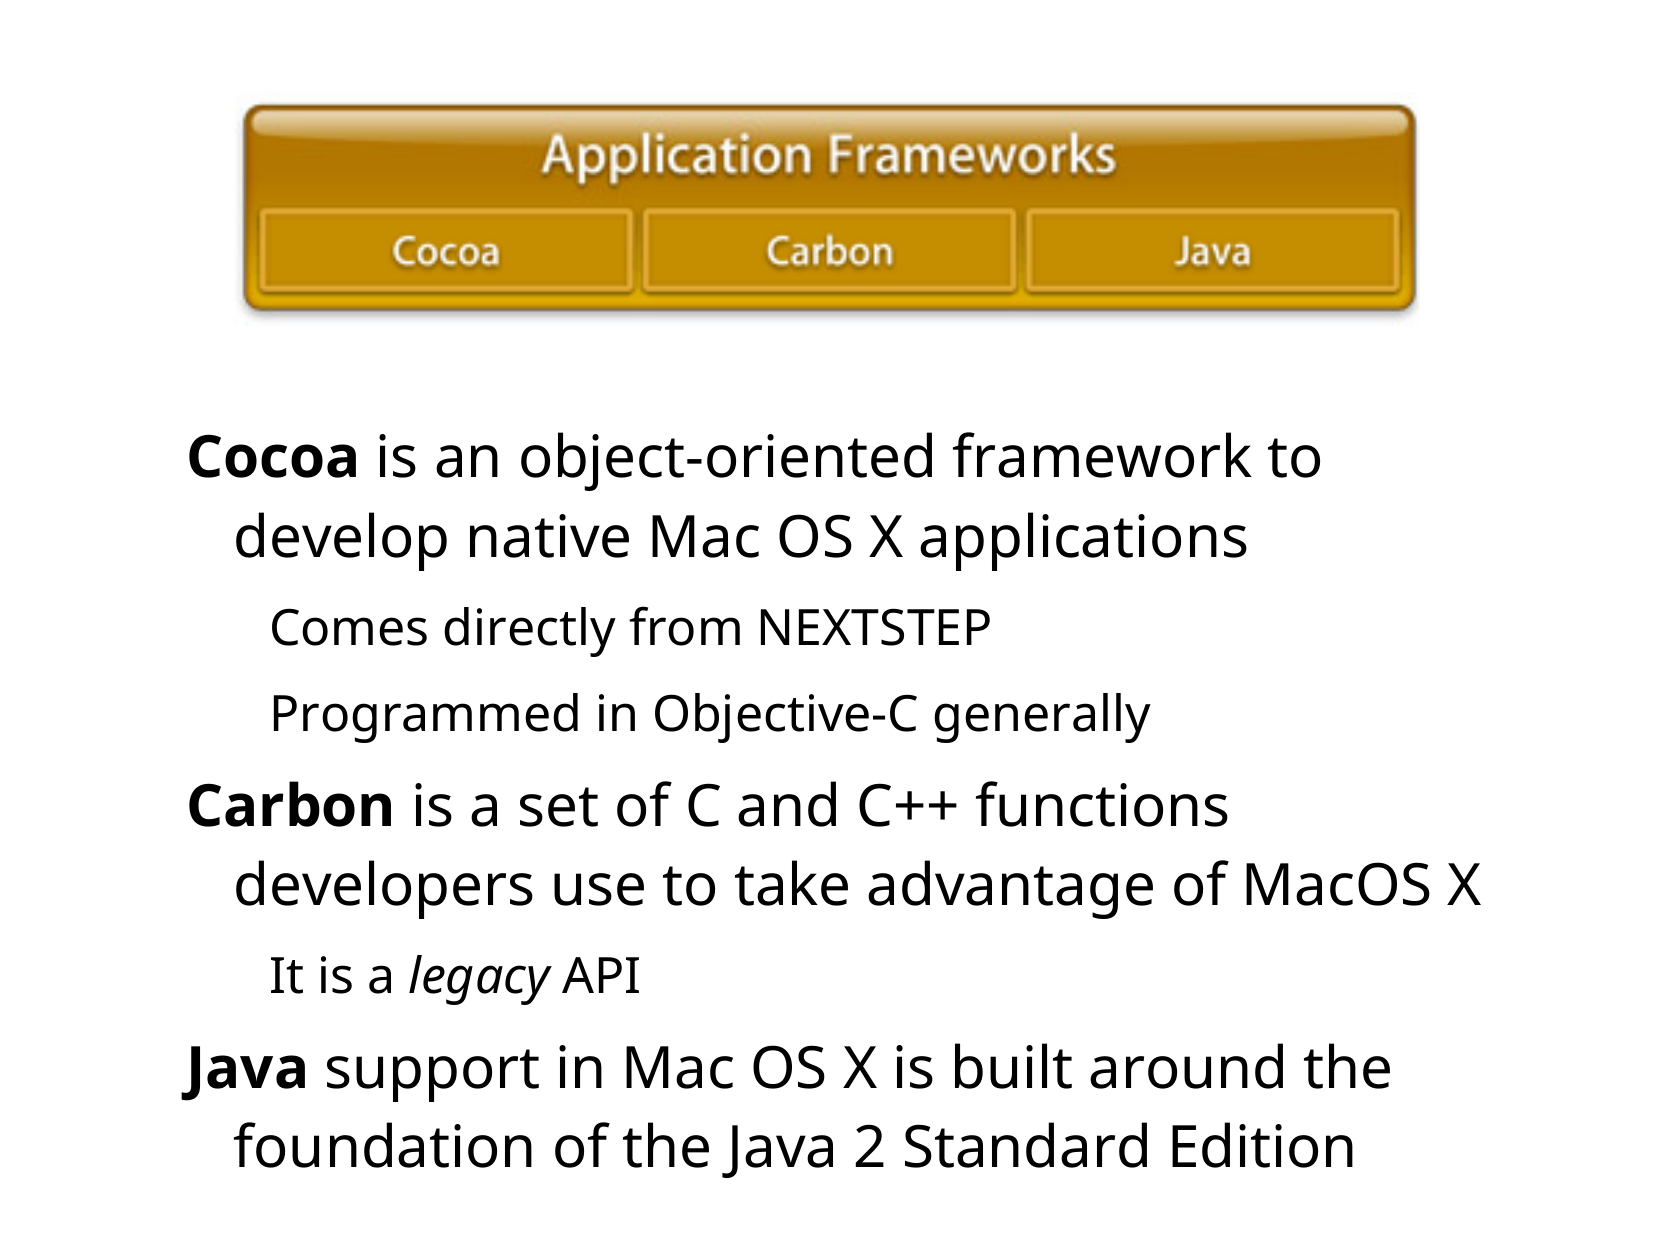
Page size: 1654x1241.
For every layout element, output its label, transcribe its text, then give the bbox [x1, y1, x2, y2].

list Cocoa is an object-oriented framework to develop native Mac OS X applications Comes directly from NEXTSTEP Programmed in Objective-C generally Carbon is a set of C and C++ functions developers use to take advantage of MacOS X It is a legacy API Java support in Mac OS X is built around the foundation of the Java 2 Standard Edition [91, 415, 1504, 1198]
picture [230, 92, 1431, 327]
